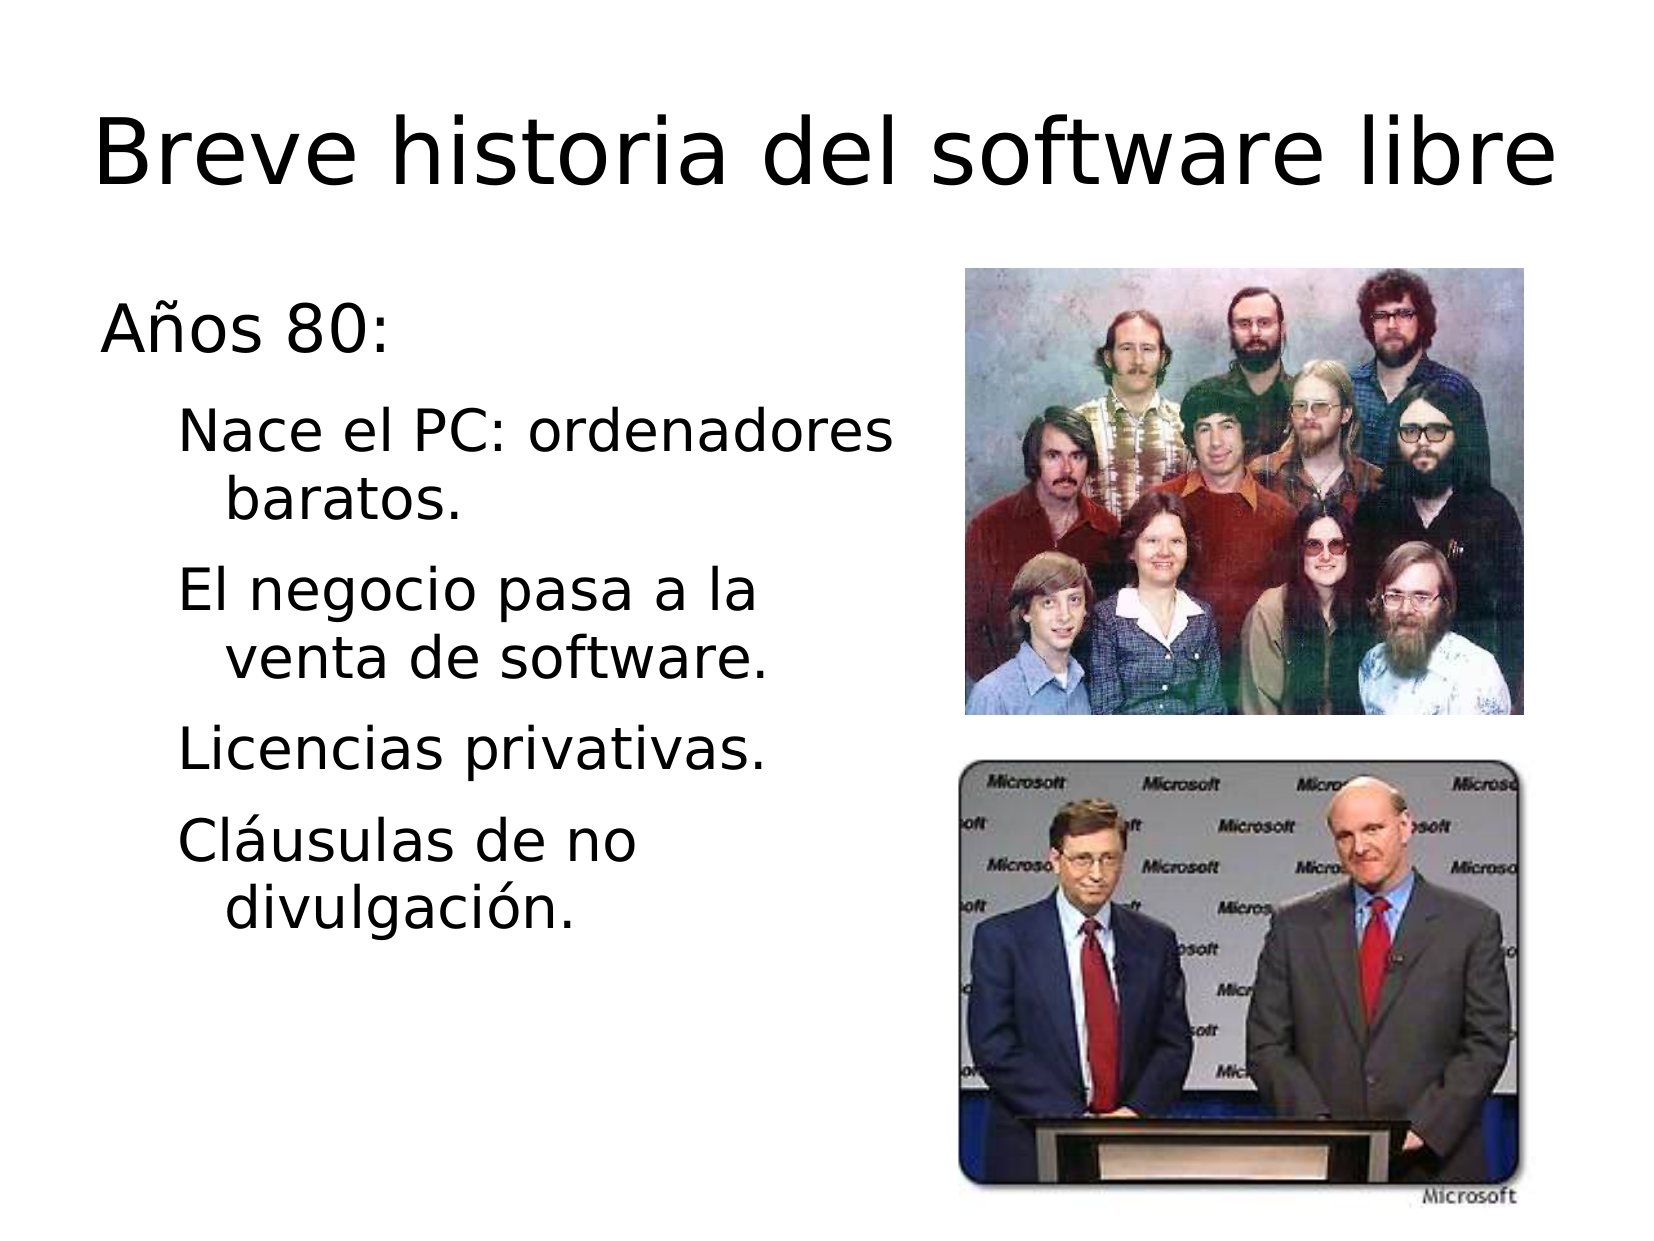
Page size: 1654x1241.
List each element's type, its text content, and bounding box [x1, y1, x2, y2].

picture [950, 749, 1536, 1211]
list Años 80: Nace el PC: ordenadores baratos. El negocio pasa a la venta de software. Licencias privativas. Cláusulas de no divulgación. [82, 290, 916, 1094]
picture [965, 268, 1524, 715]
title Breve historia del software libre [82, 56, 1571, 250]
